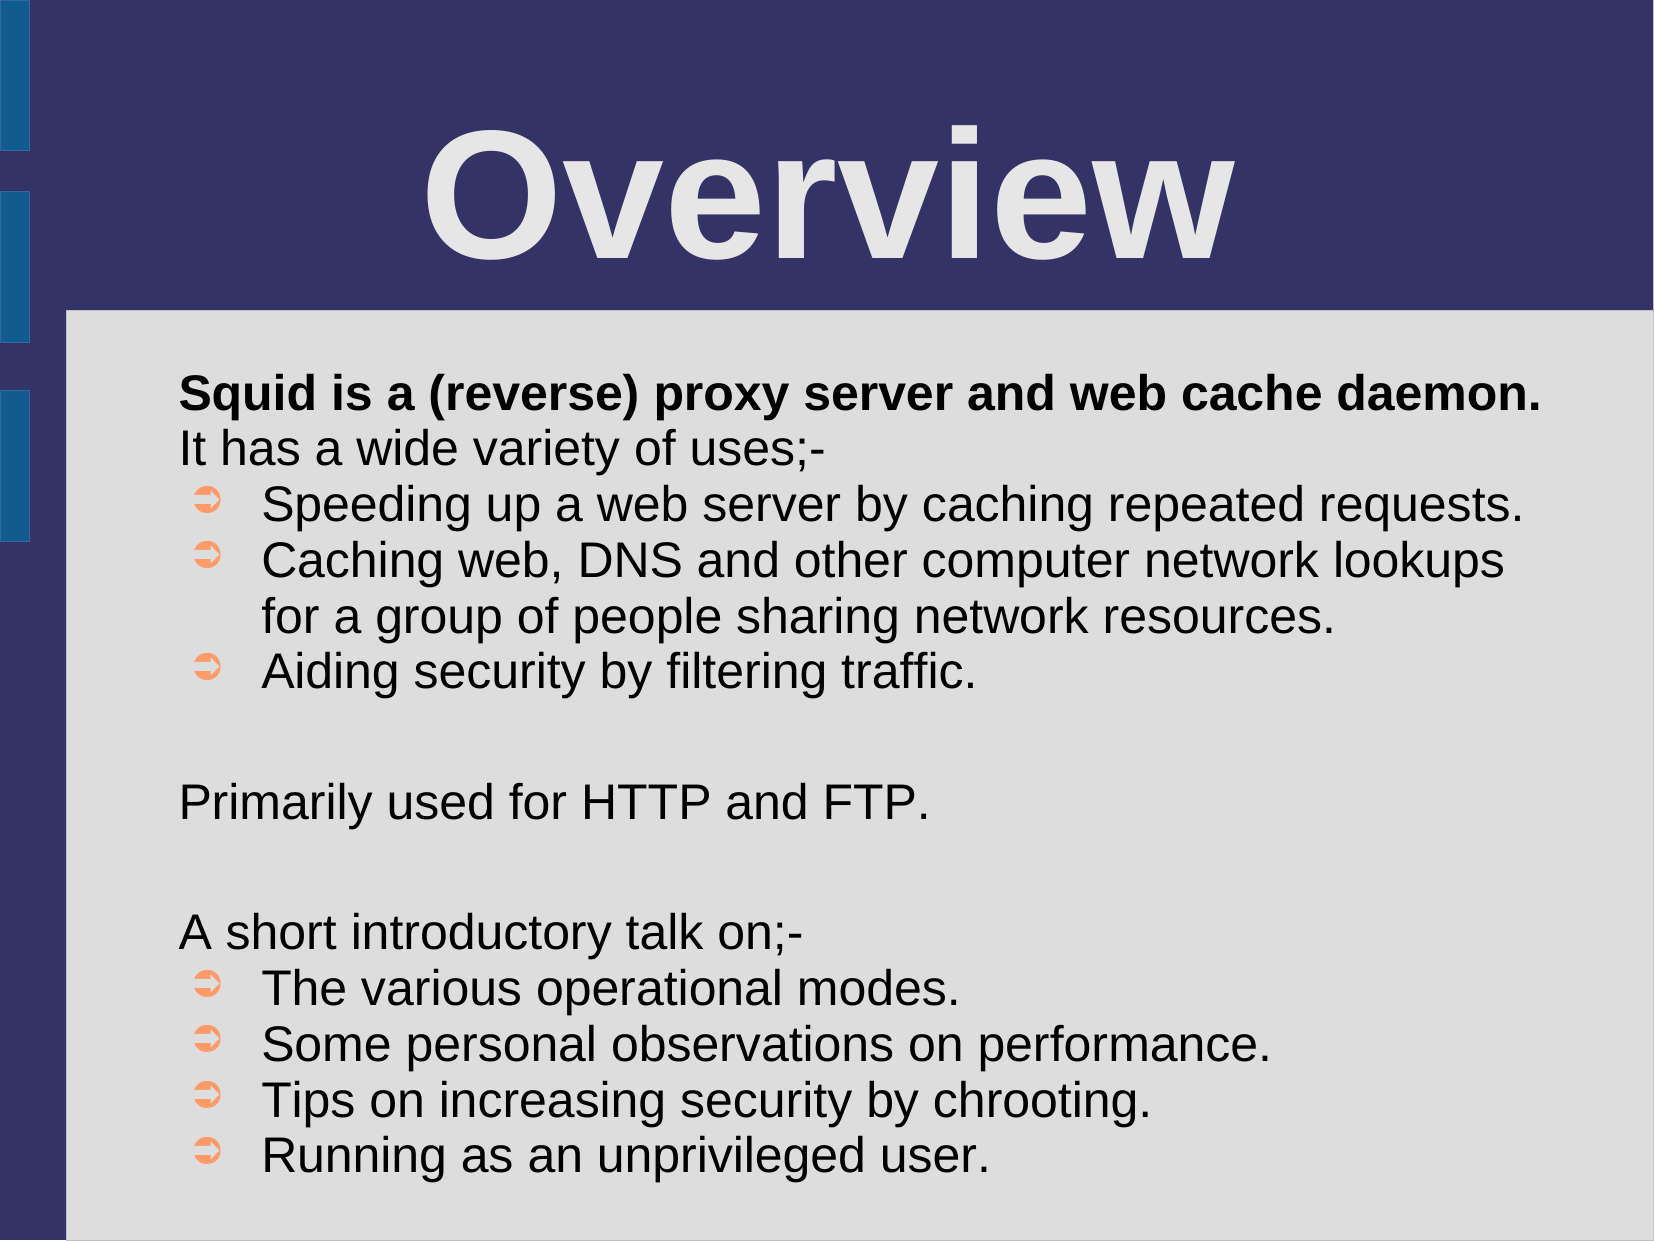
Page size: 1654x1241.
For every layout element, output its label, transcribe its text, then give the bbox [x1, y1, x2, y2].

title Overview [121, 91, 1534, 299]
list Squid is a (reverse) proxy server and web cache daemon. It has a wide variety of uses;- Speeding up a web server by caching repeated requests. Caching web, DNS and other computer network lookups for a group of people sharing network resources. Aiding security by filtering traffic. Primarily used for HTTP and FTP. A short introductory talk on;- The various operational modes. Some personal observations on performance. Tips on increasing security by chrooting. Running as an unprivileged user. [178, 364, 1570, 1185]
